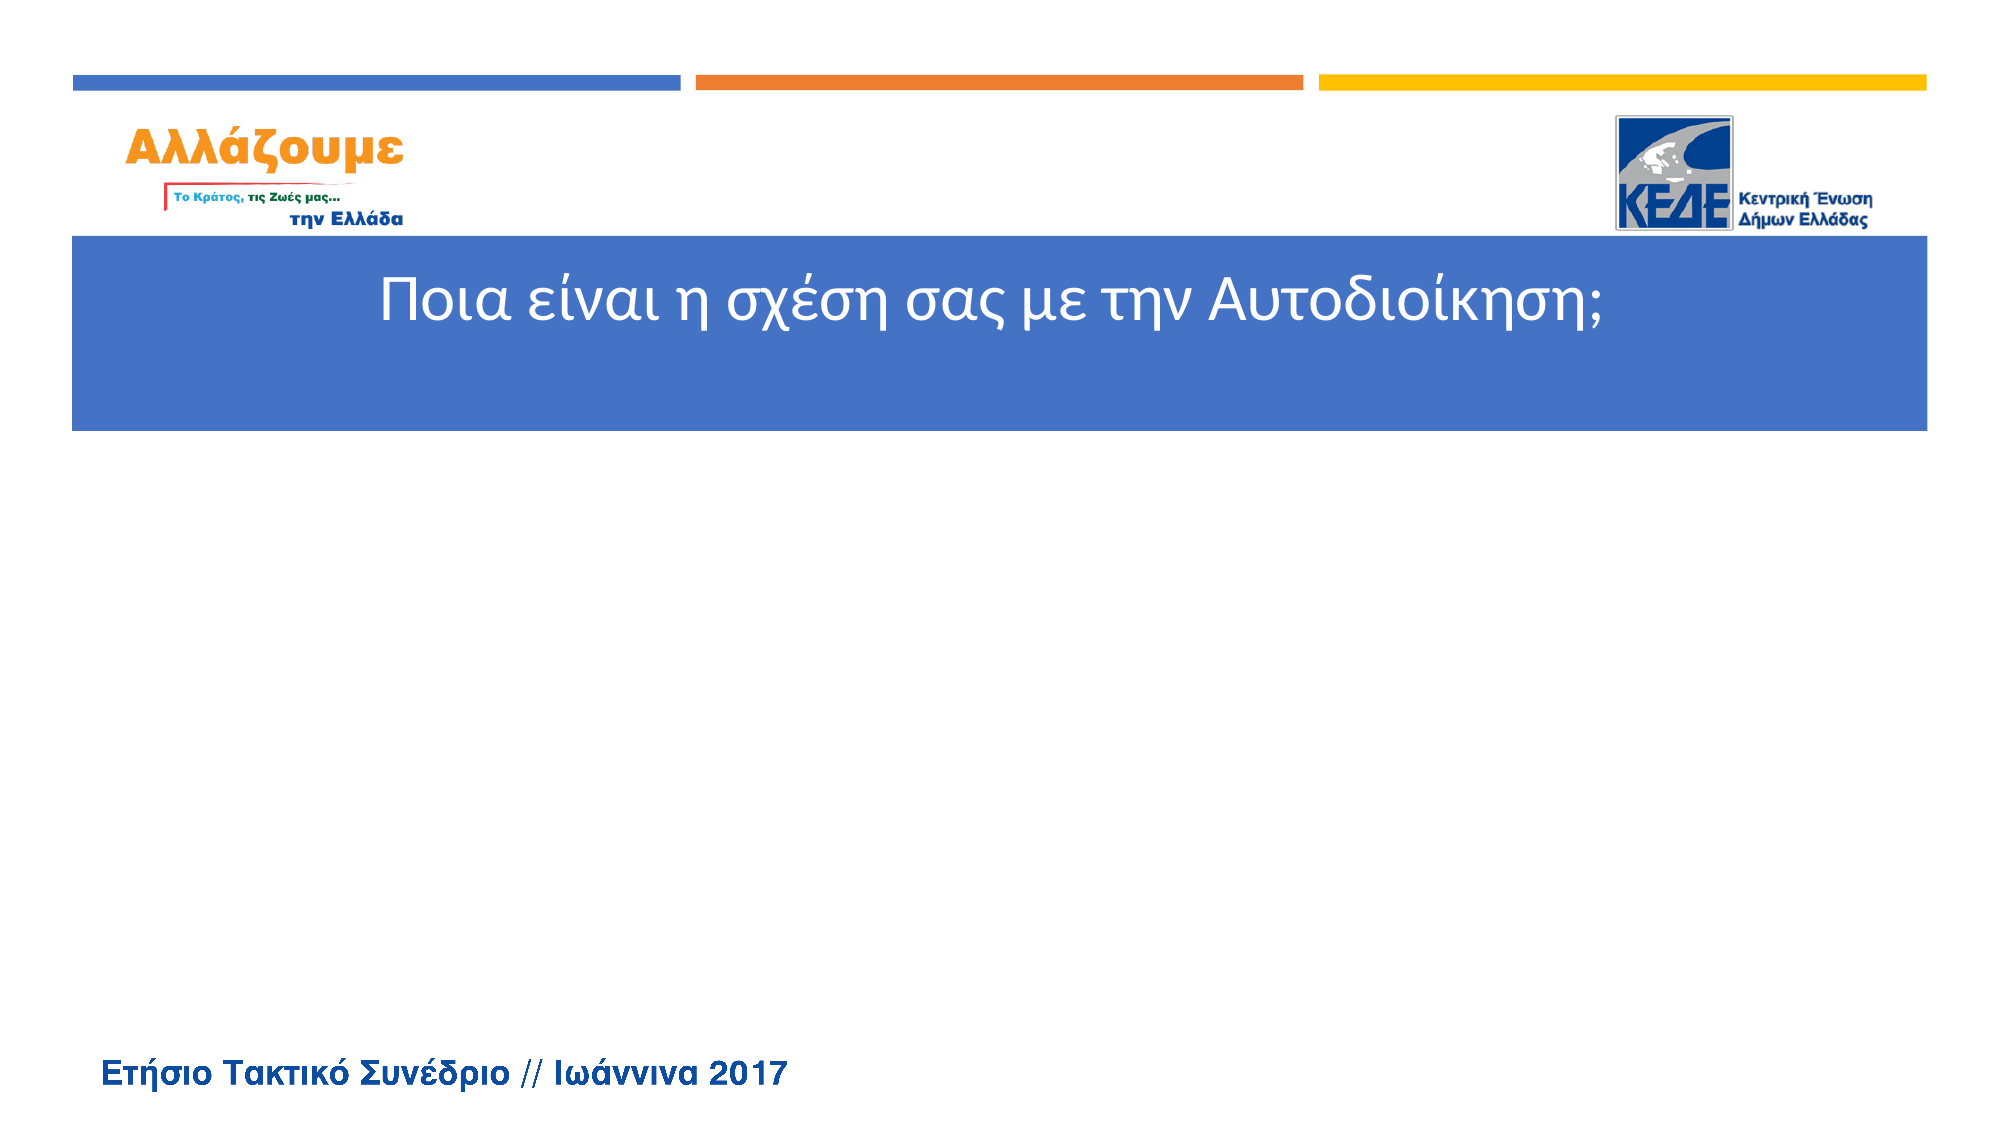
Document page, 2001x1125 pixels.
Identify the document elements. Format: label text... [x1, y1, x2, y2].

picture [95, 114, 435, 235]
title Ποια είναι η σχέση σας με την Αυτοδιοίκηση; [95, 246, 1905, 413]
picture [1611, 108, 1879, 235]
picture [50, 1003, 841, 1122]
